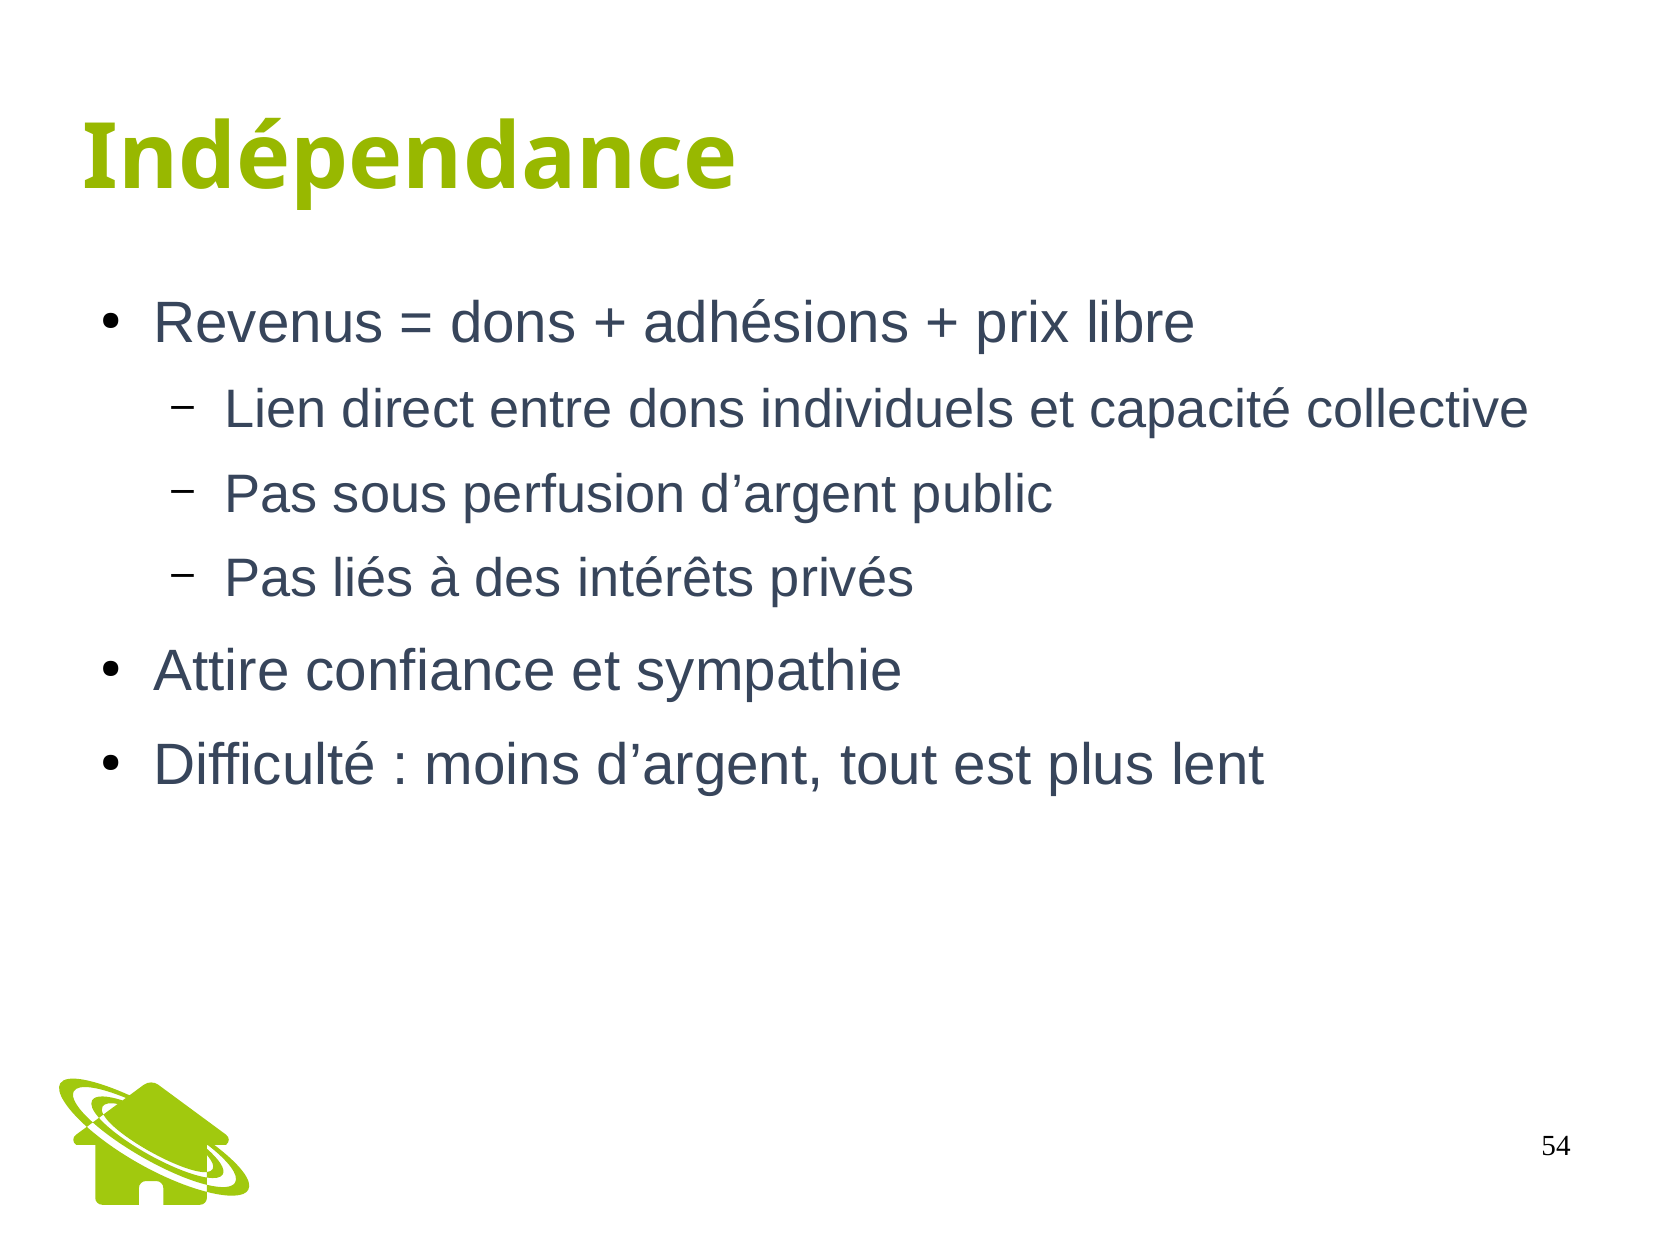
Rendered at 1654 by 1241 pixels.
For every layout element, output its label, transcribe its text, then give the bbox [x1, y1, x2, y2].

list Revenus = dons + adhésions + prix libre Lien direct entre dons individuels et capacité collective Pas sous perfusion d’argent public Pas liés à des intérêts privés Attire confiance et sympathie Difficulté : moins d’argent, tout est plus lent [82, 290, 1571, 1010]
title Indépendance [82, 49, 1571, 257]
